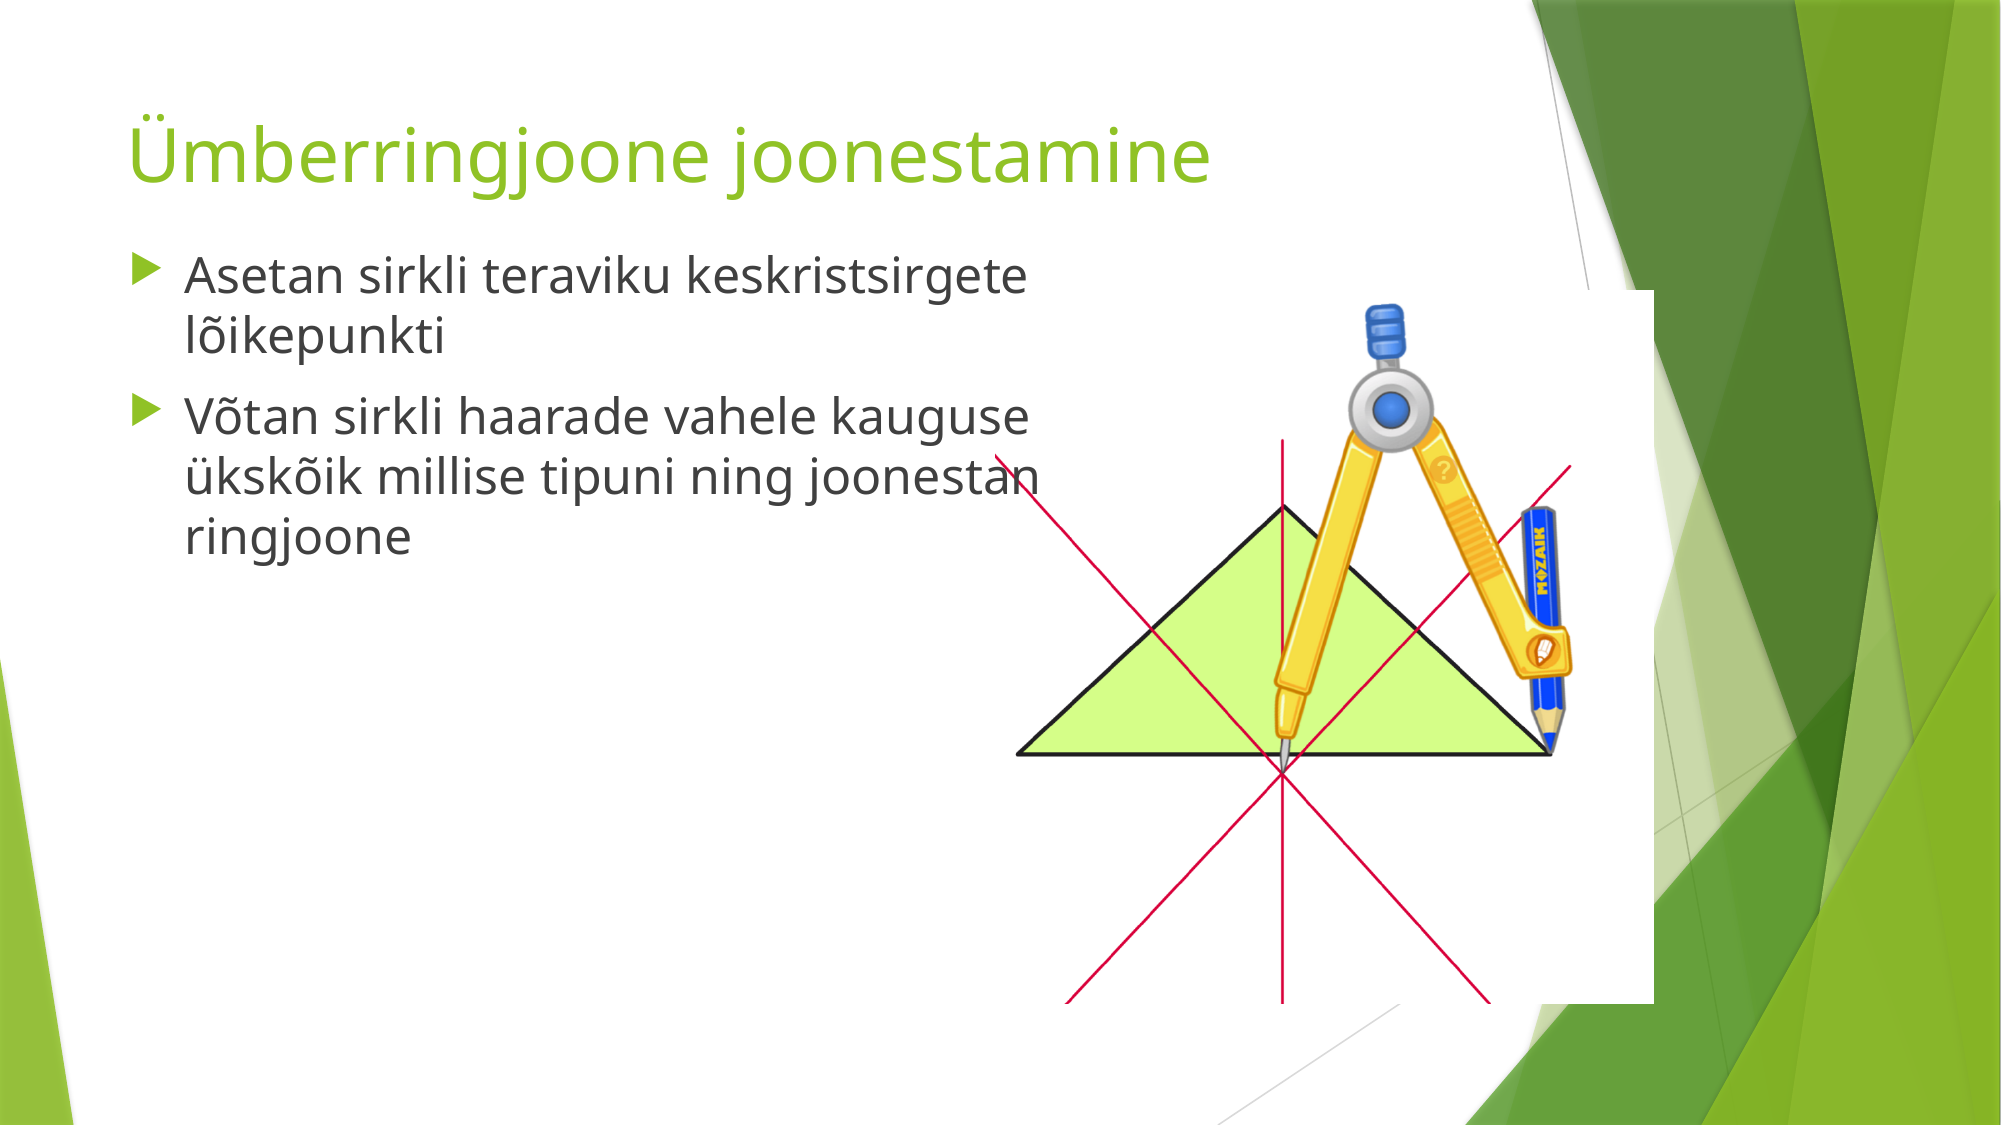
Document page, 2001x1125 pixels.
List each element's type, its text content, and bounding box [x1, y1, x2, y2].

picture [1093, 290, 1654, 1004]
list Asetan sirkli teraviku keskristsirgete lõikepunkti Võtan sirkli haarade vahele kauguse ükskõik millise tipuni ning joonestan ringjoone [113, 236, 1093, 1063]
title Ümberringjoone joonestamine [111, 99, 1522, 317]
